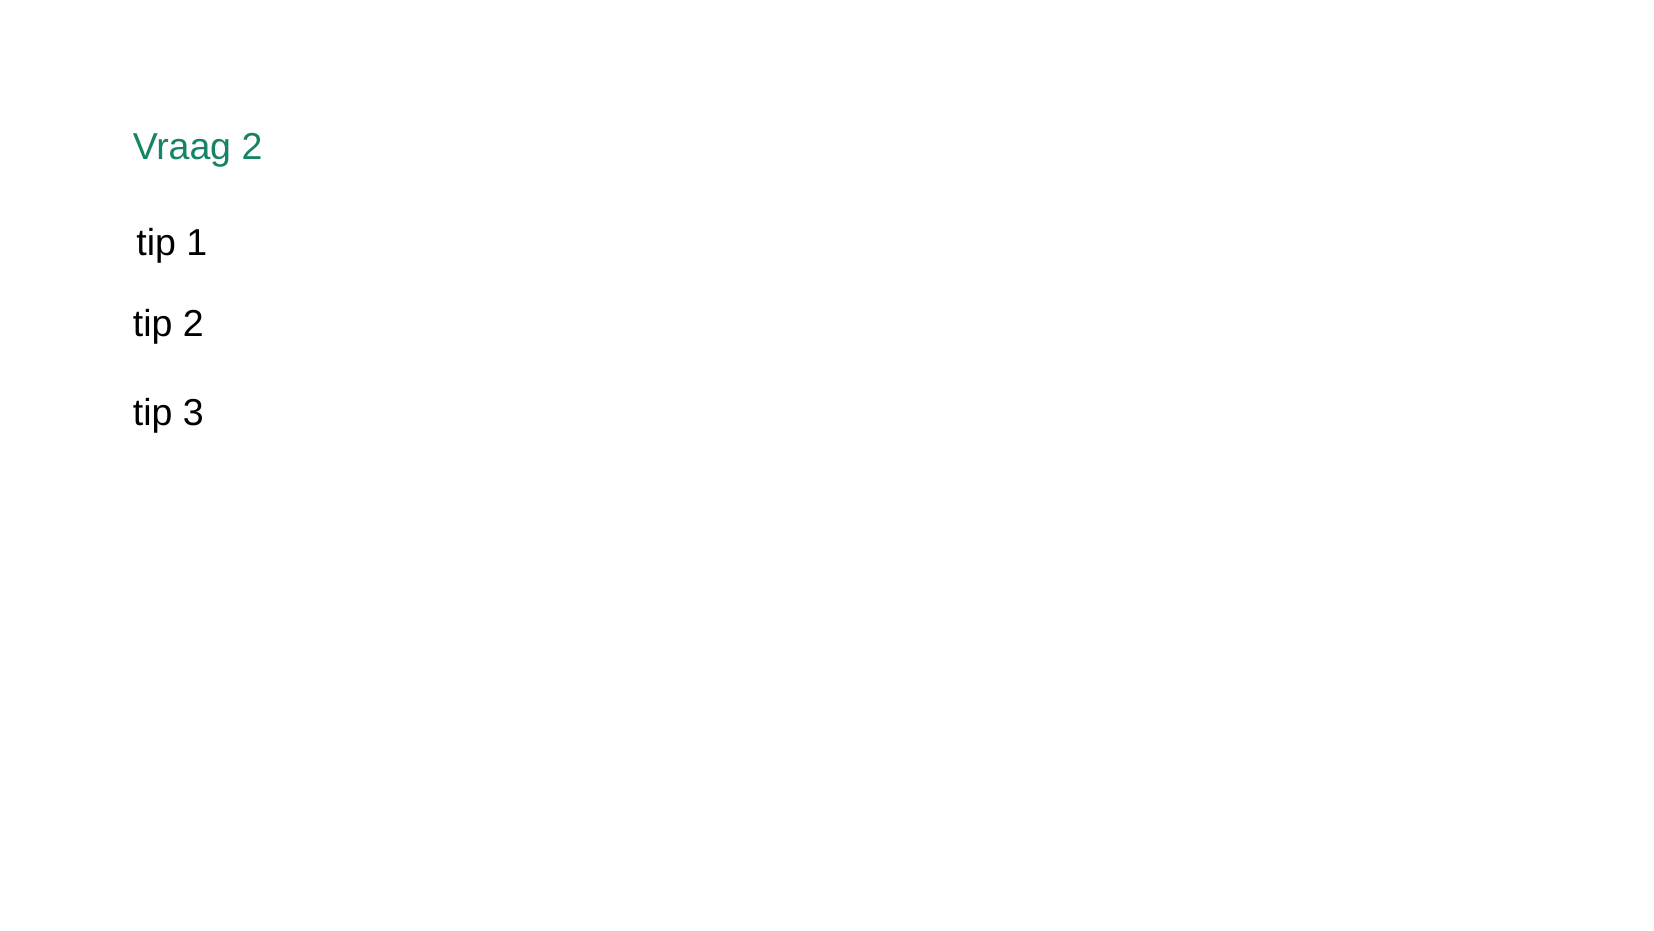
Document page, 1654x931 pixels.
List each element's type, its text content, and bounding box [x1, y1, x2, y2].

text_box tip 2 [118, 295, 502, 355]
text_box Vraag 2 [118, 118, 502, 178]
text_box tip 1 [121, 214, 506, 274]
text_box tip 3 [118, 383, 502, 443]
